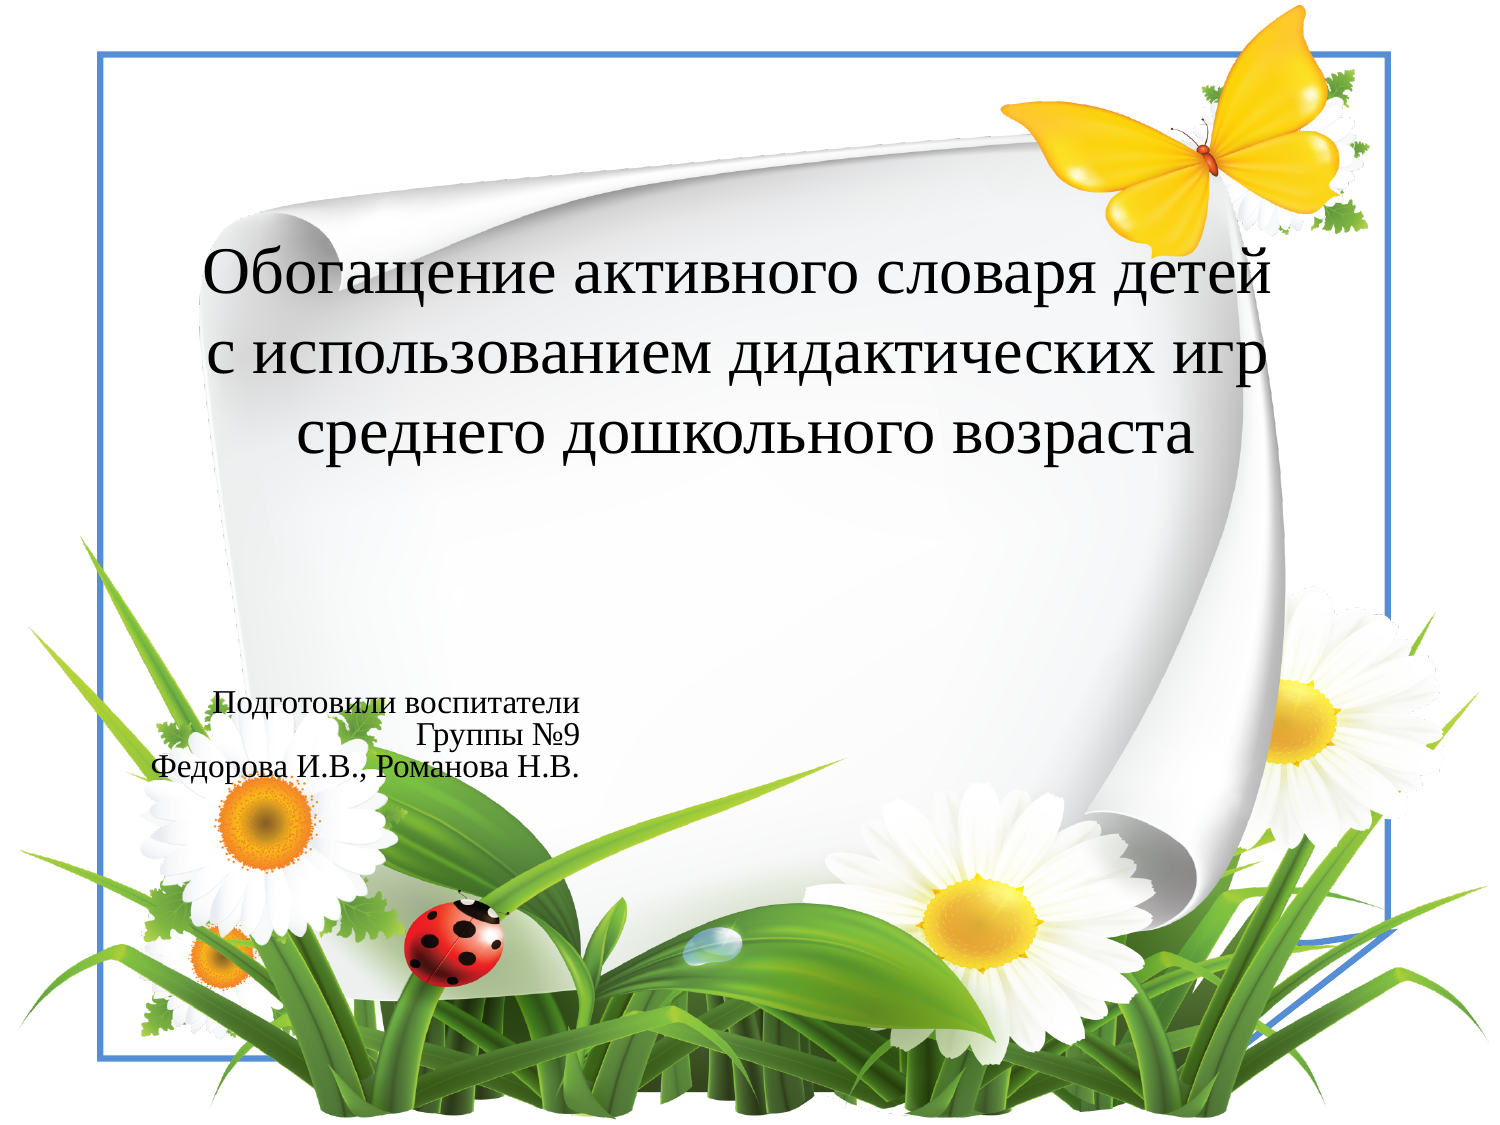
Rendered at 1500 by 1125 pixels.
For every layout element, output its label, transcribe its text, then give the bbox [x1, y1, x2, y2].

title Обогащение активного словаря детей с использованием дидактических игр среднего дошкольного возраста [183, 219, 1294, 646]
subtitle Подготовили воспитатели Группы №9 Федорова И.В., Романова Н.В. [135, 680, 1181, 854]
